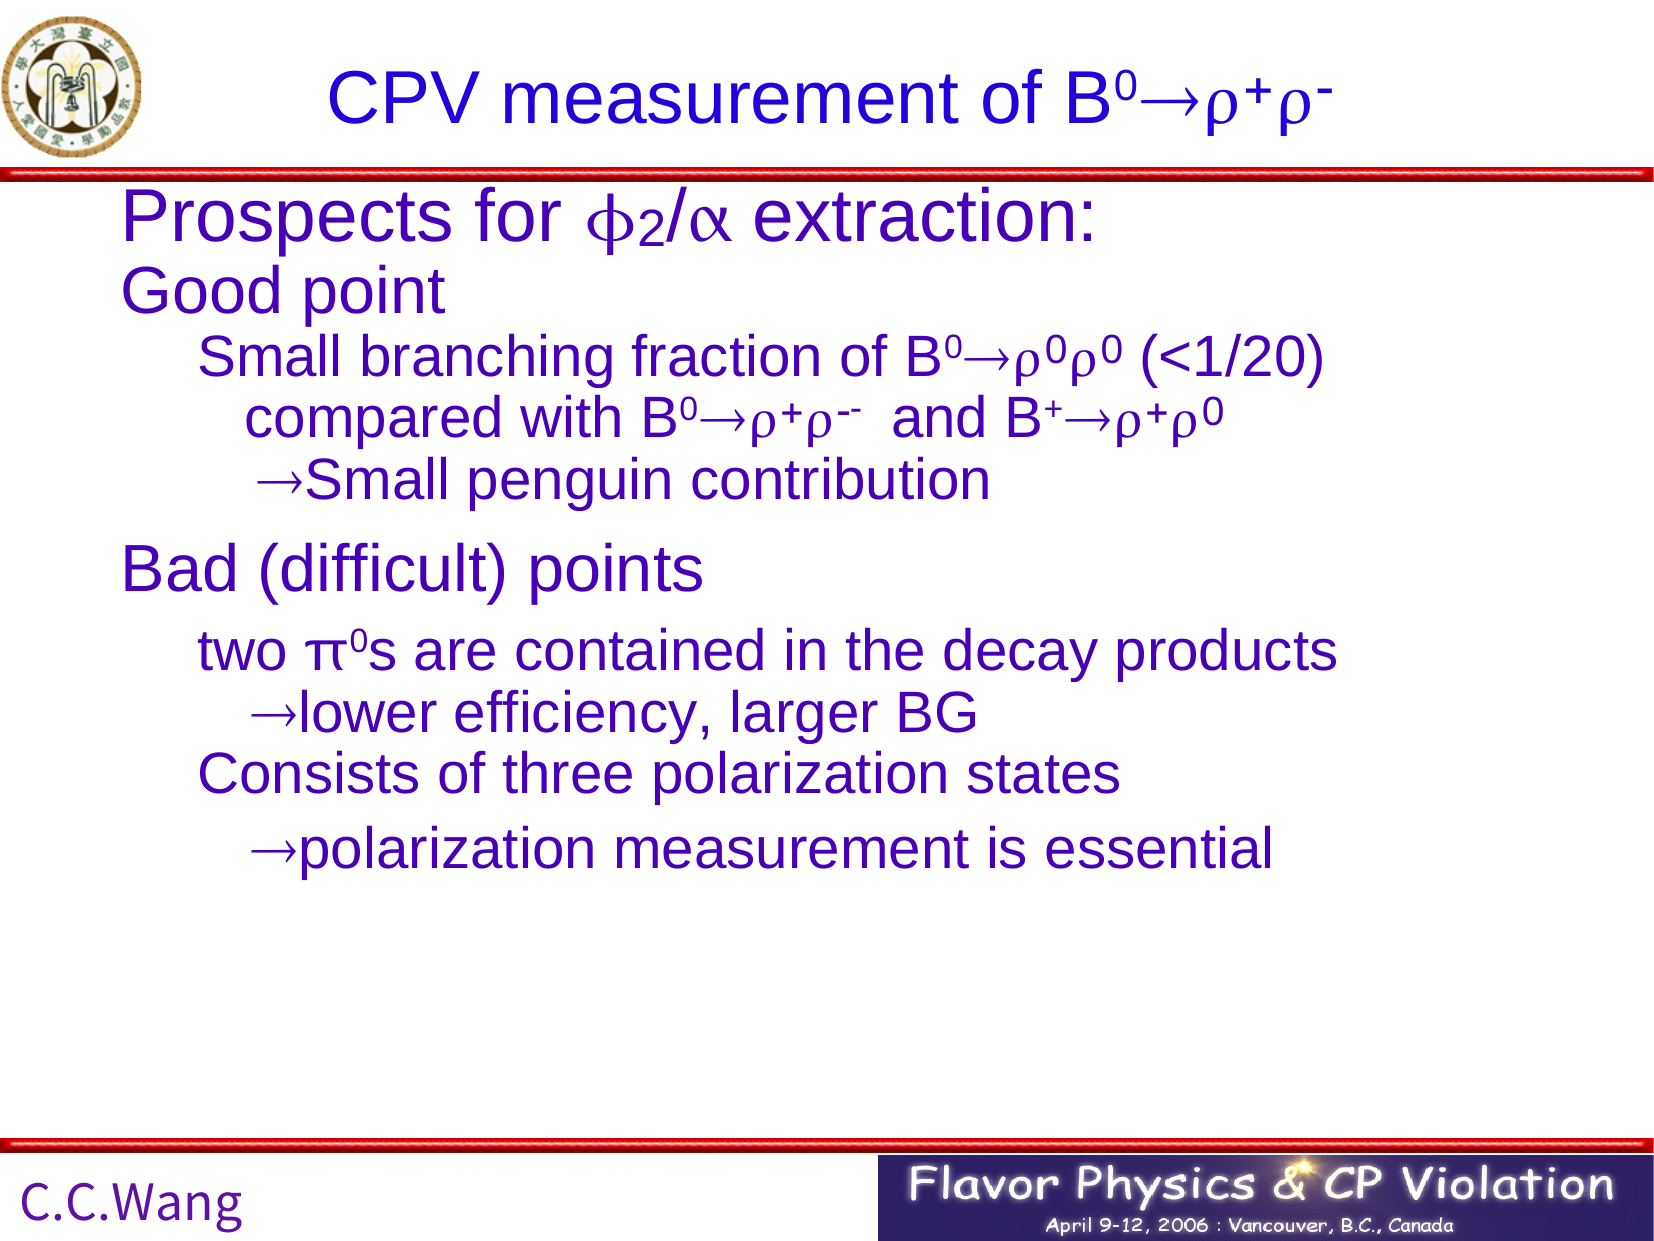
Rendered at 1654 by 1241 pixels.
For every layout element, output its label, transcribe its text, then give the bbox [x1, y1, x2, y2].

picture [0, 1138, 1654, 1153]
picture [0, 167, 1654, 182]
picture [0, 15, 143, 159]
title CPV measurement of B0+- [140, 22, 1520, 173]
picture [878, 1155, 1654, 1241]
list Prospects for 2/ extraction: Good point Small branching fraction of B000 (<1/20) compared with B0+-and B++0 Small penguin contribution Bad (difficult) points two 0s are contained in the decay products lower efficiency, larger BG Consists of three polarization states polarization measurement is essential [102, 178, 1515, 1125]
